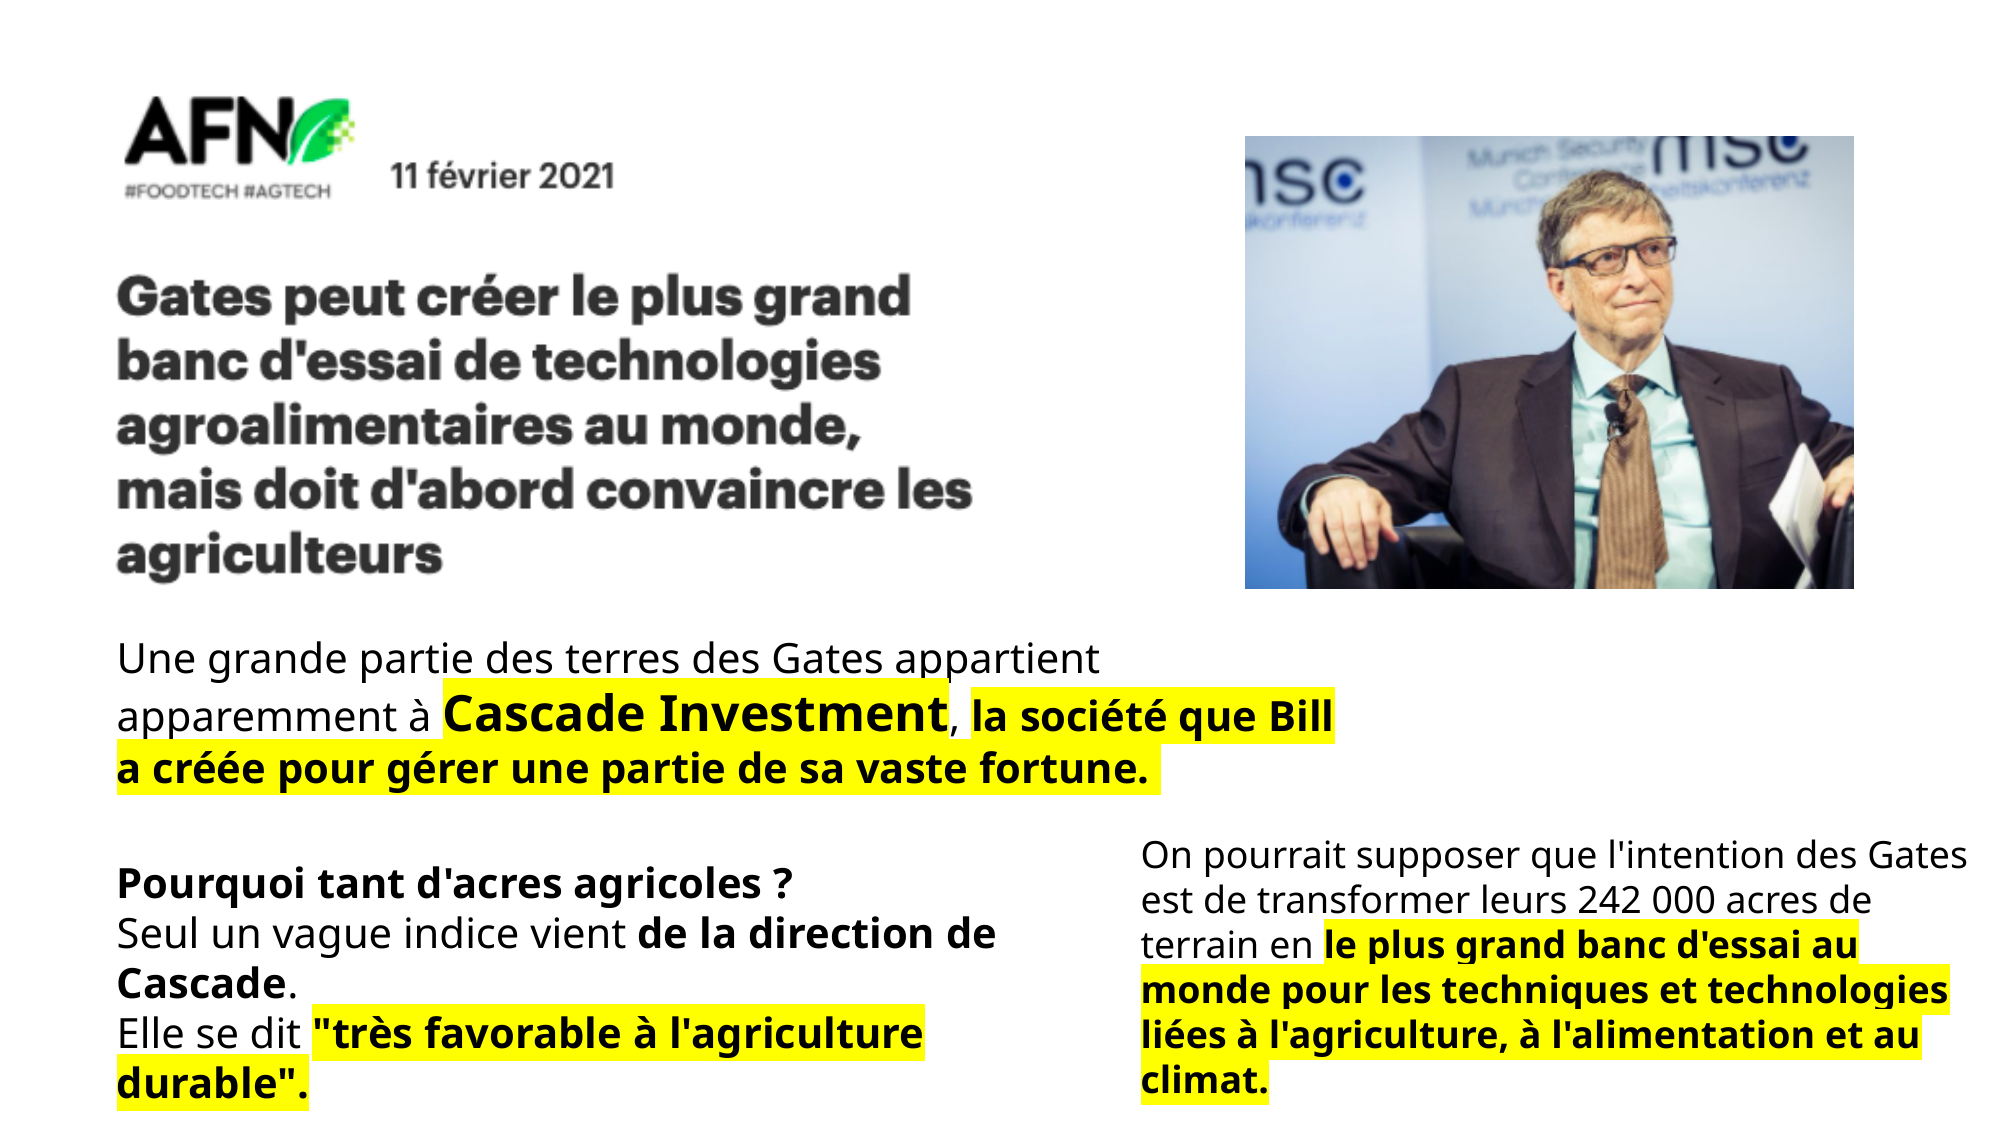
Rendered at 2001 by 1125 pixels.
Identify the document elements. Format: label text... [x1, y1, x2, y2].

picture [383, 147, 628, 208]
picture [117, 76, 372, 221]
text_box Une grande partie des terres des Gates appartient apparemment à Cascade Investment, la société que Bill a créée pour gérer une partie de sa vaste fortune. [102, 624, 1383, 799]
picture [101, 265, 1000, 595]
text_box On pourrait supposer que l'intention des Gates est de transformer leurs 242 000 acres de terrain en le plus grand banc d'essai au monde pour les techniques et technologies liées à l'agriculture, à l'alimentation et au climat. [1126, 824, 2000, 1109]
text_box Pourquoi tant d'acres agricoles ? Seul un vague indice vient de la direction de Cascade. Elle se dit "très favorable à l'agriculture durable". [102, 849, 1126, 1114]
picture [1245, 136, 1854, 589]
